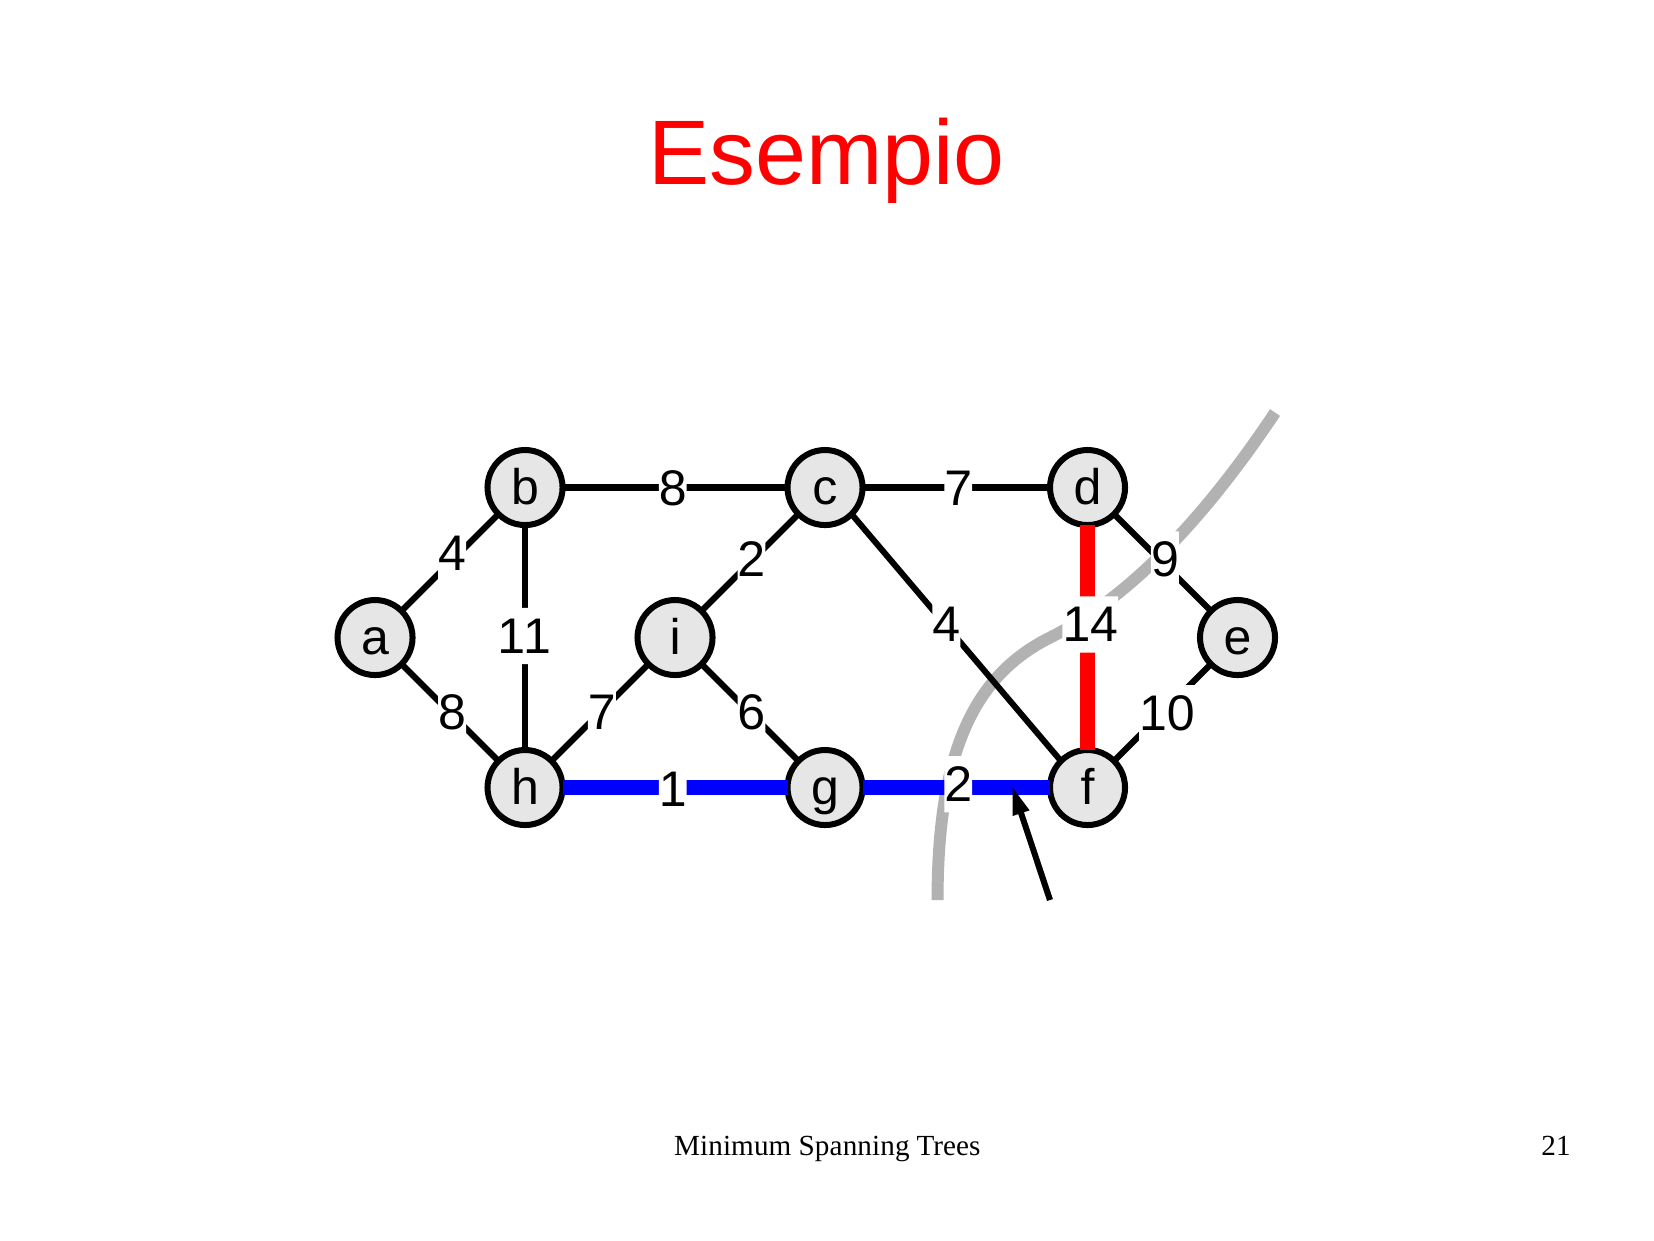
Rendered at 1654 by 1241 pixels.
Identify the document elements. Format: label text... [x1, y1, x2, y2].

text_box 7 [944, 460, 973, 517]
text_box b [487, 450, 563, 525]
text_box 1 [658, 761, 687, 818]
text_box h [487, 750, 563, 826]
text_box 11 [497, 607, 557, 665]
text_box i [637, 600, 713, 676]
text_box 8 [658, 460, 687, 517]
text_box 7 [587, 684, 616, 742]
text_box a [337, 600, 413, 676]
text_box d [1050, 450, 1126, 525]
text_box 6 [737, 684, 766, 742]
text_box 4 [932, 596, 961, 653]
text_box c [787, 450, 863, 526]
text_box f [1050, 750, 1126, 826]
text_box 10 [1139, 685, 1195, 742]
text_box g [788, 750, 863, 826]
text_box 14 [1062, 596, 1119, 653]
text_box 2 [944, 756, 973, 813]
text_box 9 [1150, 531, 1179, 588]
title Esempio [82, 49, 1571, 257]
text_box 8 [438, 684, 467, 741]
text_box 4 [438, 525, 467, 582]
text_box e [1200, 600, 1276, 676]
text_box 2 [737, 531, 766, 588]
